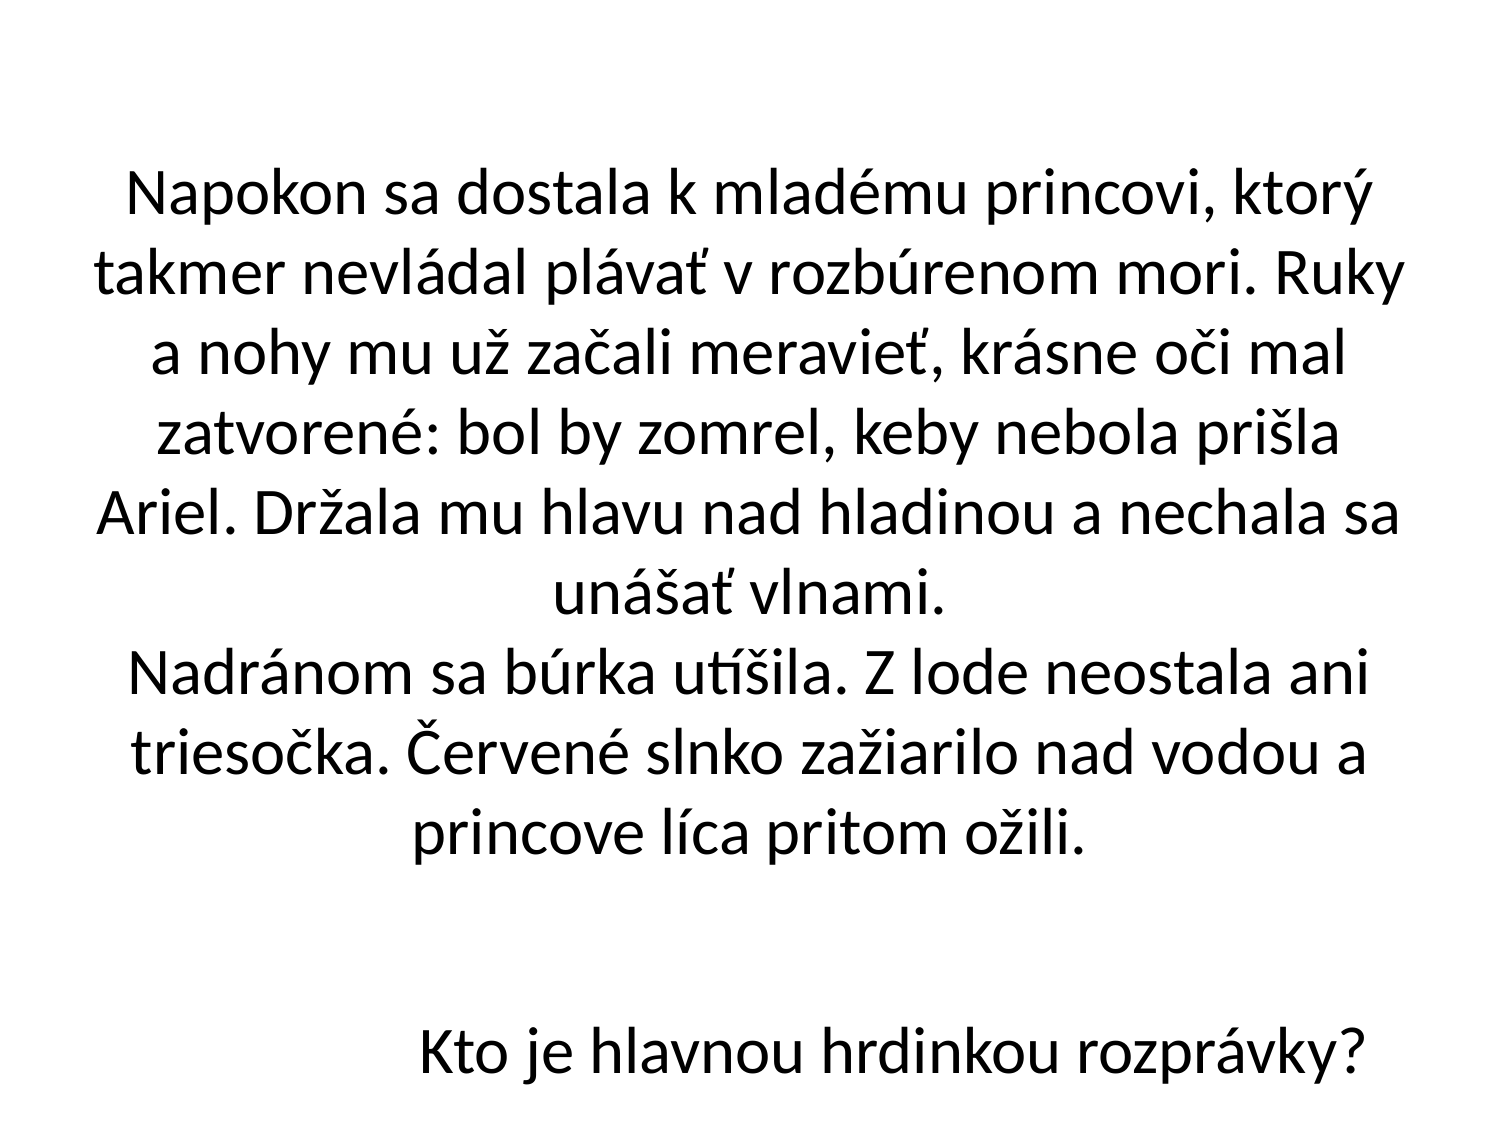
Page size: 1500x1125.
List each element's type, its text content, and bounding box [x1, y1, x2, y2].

list Napokon sa dostala k mladému princovi, ktorý takmer nevládal plávať v rozbúrenom mori. Ruky a nohy mu už začali meravieť, krásne oči mal zatvorené: bol by zomrel, keby nebola prišla Ariel. Držala mu hlavu nad hladinou a nechala sa unášať vlnami. Nadránom sa búrka utíšila. Z lode neostala ani triesočka. Červené slnko zažiarilo nad vodou a princove líca pritom ožili. Kto je hlavnou hrdinkou rozprávky? [75, 140, 1425, 1005]
